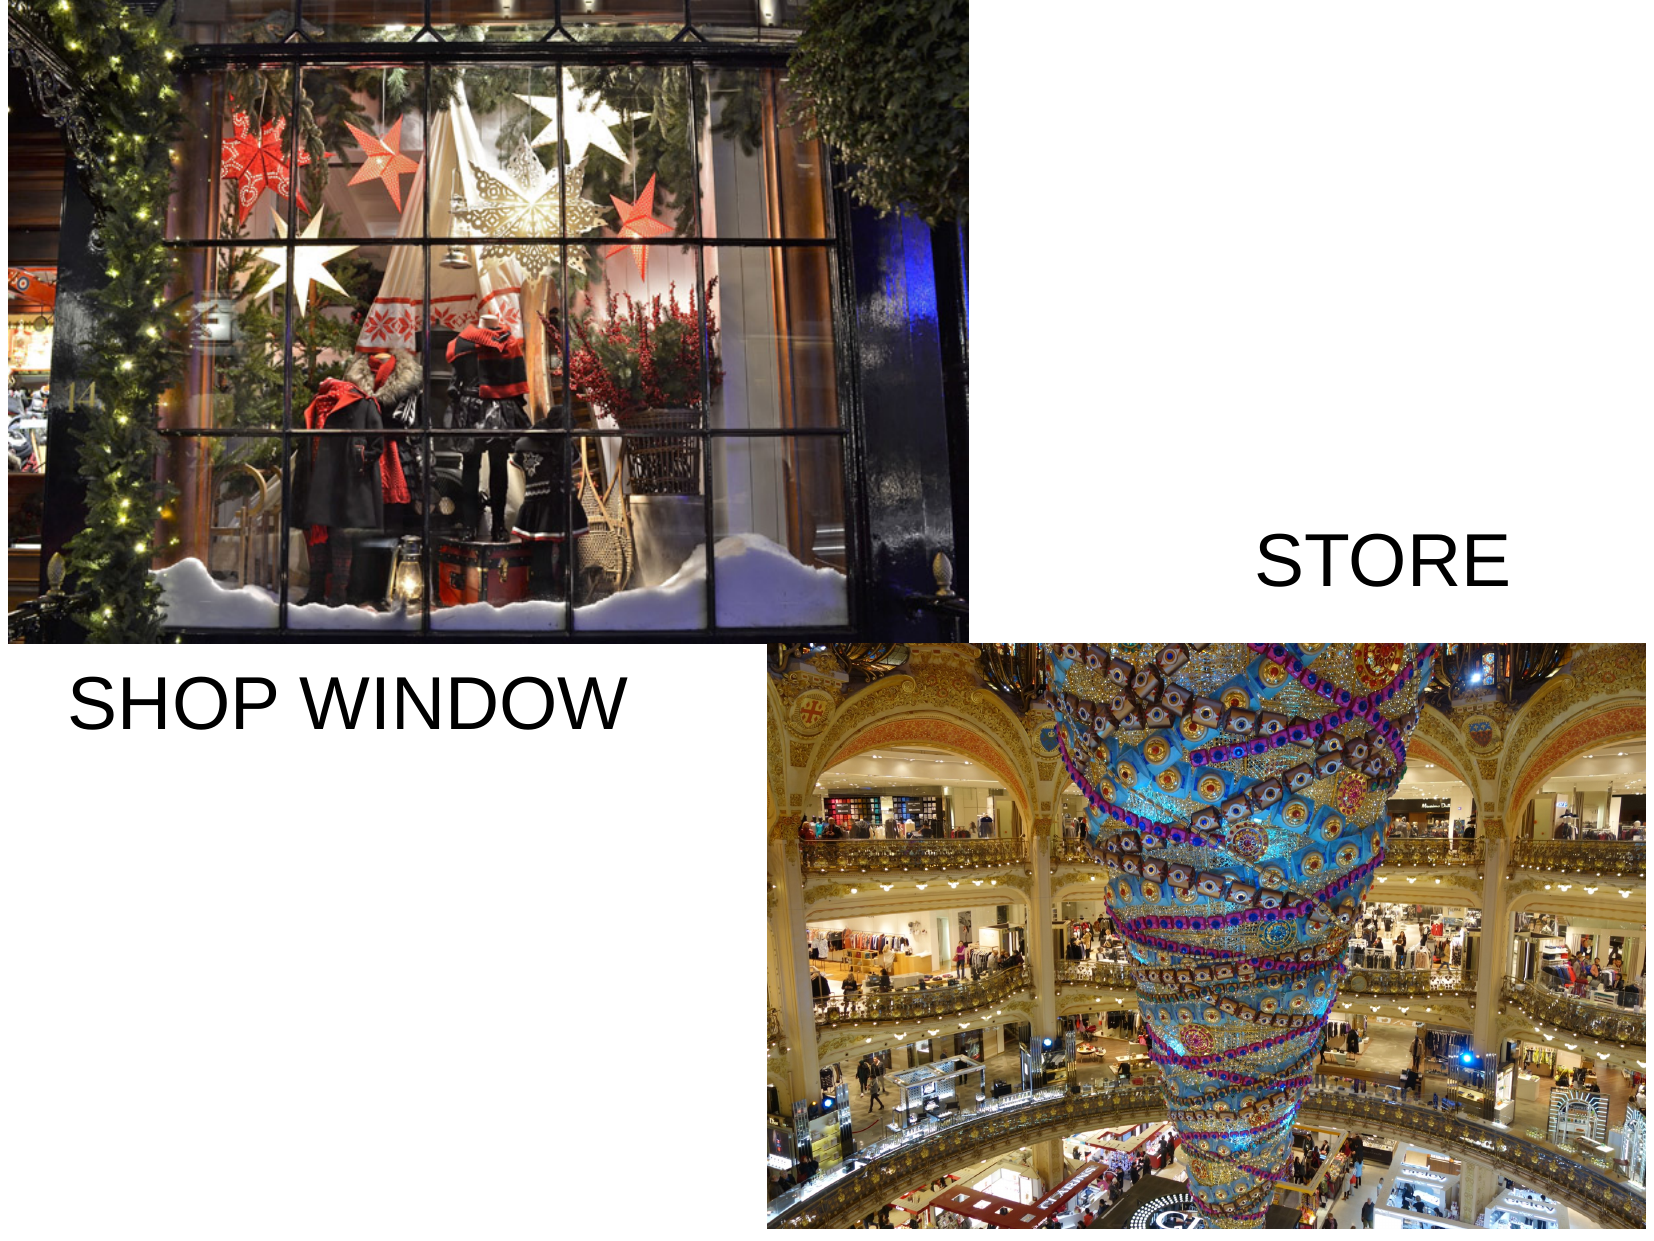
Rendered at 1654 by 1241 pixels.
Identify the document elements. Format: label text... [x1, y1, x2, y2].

text_box SHOP WINDOW [47, 661, 650, 746]
picture [8, 0, 1646, 1229]
text_box STORE [1230, 518, 1536, 603]
